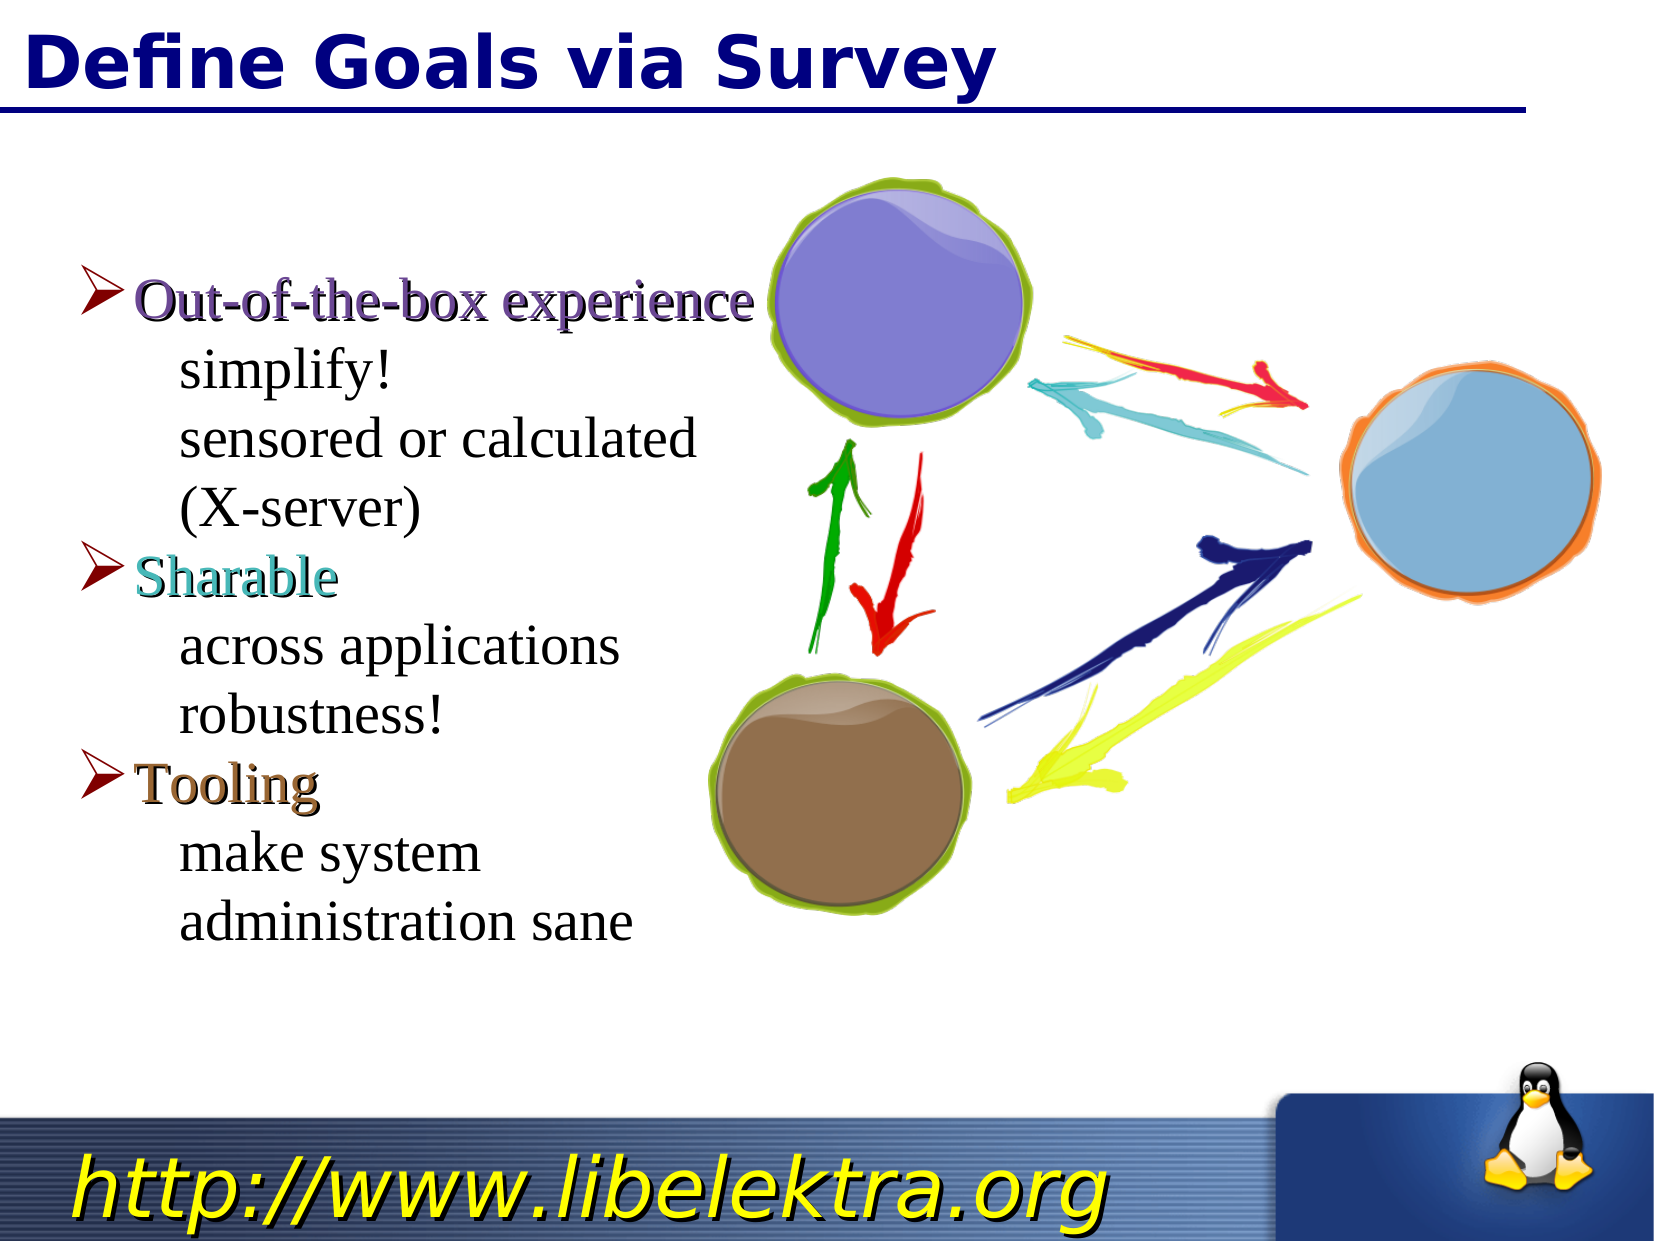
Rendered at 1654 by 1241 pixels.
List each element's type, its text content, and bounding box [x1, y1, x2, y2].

picture [0, 1061, 1654, 1241]
picture [708, 177, 1602, 916]
text_box Define Goals via Survey [22, 14, 1611, 111]
text_box Out-of-the-box experience simplify! sensored or calculated (X-server) Sharable across applications robustness! Tooling make system administration sane [75, 262, 1426, 1077]
